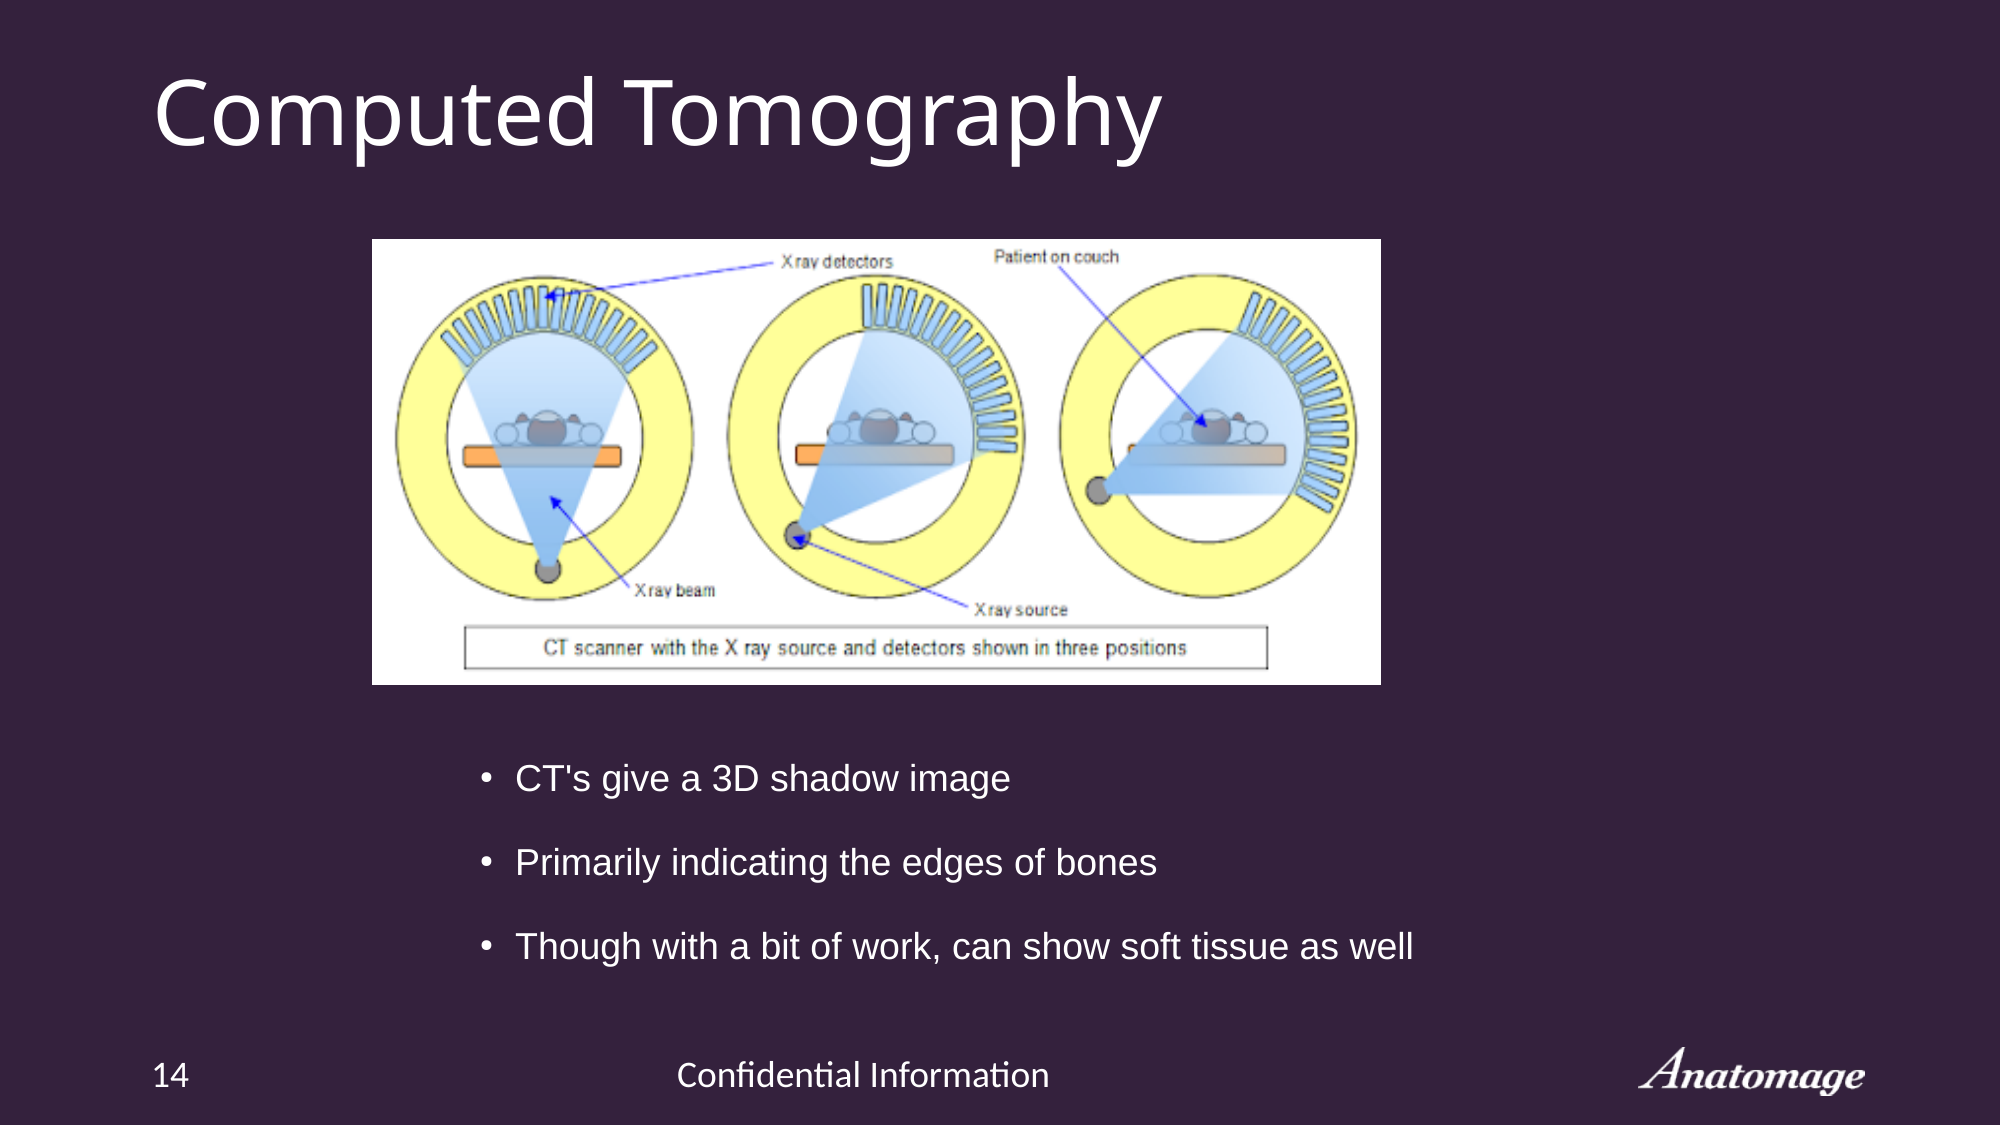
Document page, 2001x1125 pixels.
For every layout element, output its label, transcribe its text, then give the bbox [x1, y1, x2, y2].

picture [1638, 1047, 1865, 1096]
picture [372, 239, 1381, 685]
text_box CT's give a 3D shadow image Primarily indicating the edges of bones Though with a bit of work, can show soft tissue as well [465, 750, 1546, 1021]
title Computed Tomography [137, 60, 1863, 278]
slide_number 19 [136, 1042, 587, 1103]
footer Confidential Information [662, 1042, 1338, 1103]
